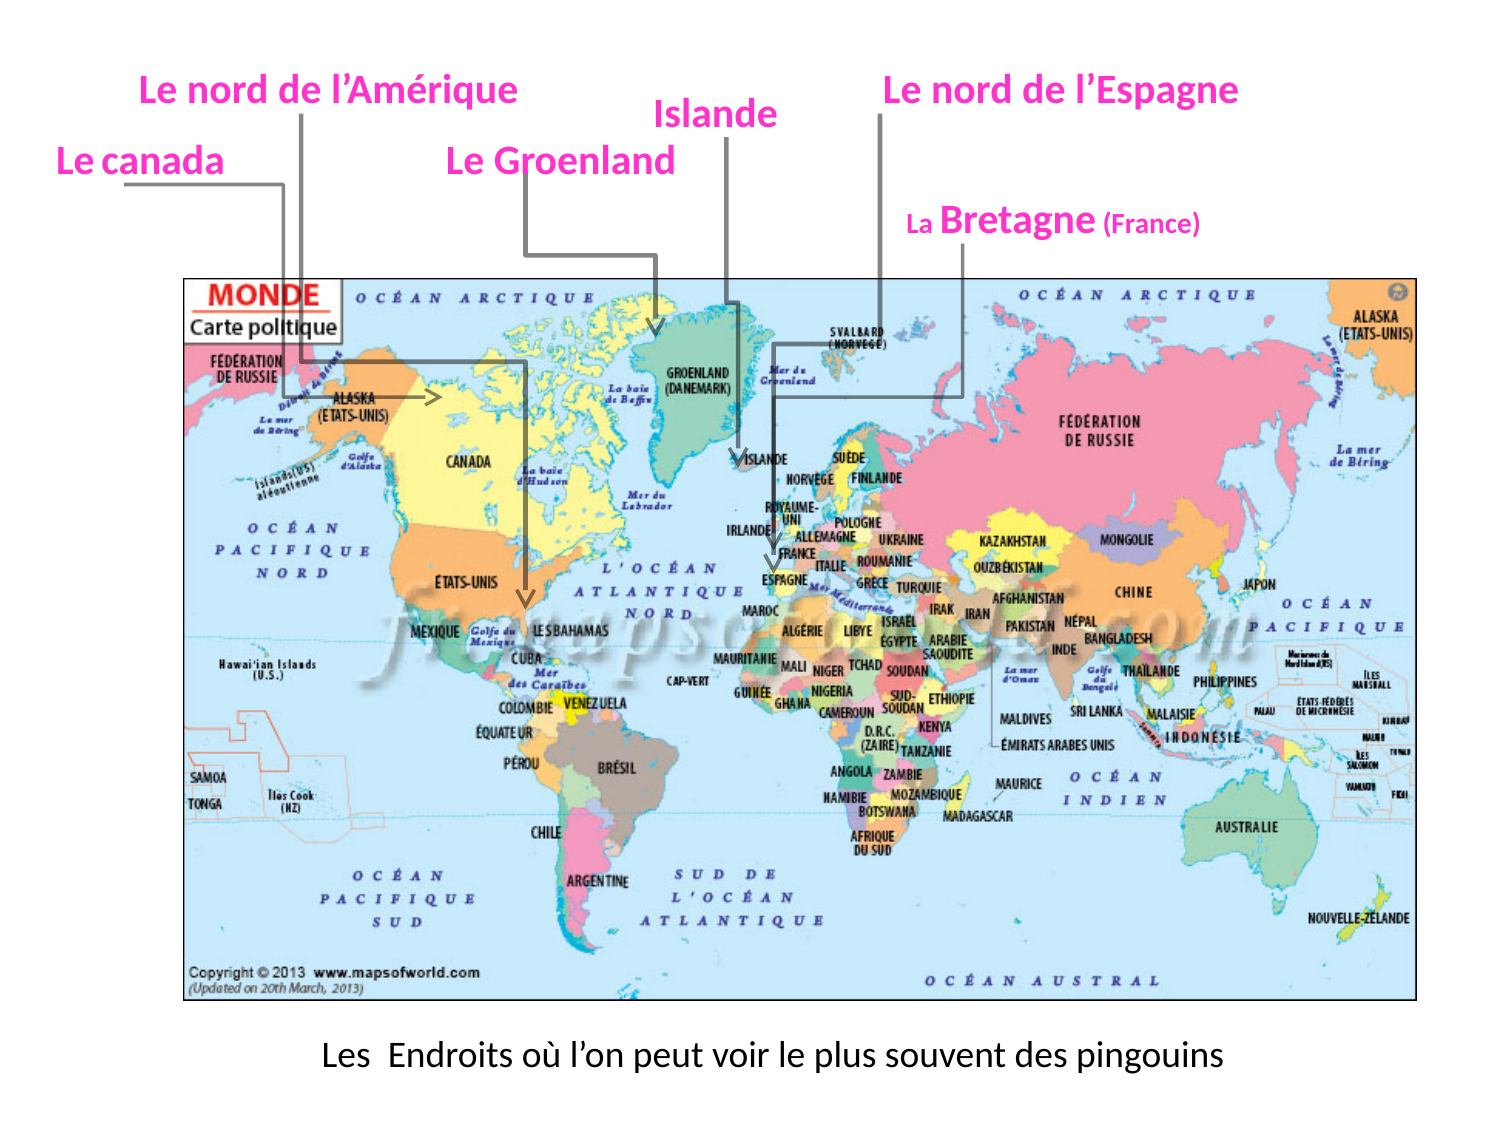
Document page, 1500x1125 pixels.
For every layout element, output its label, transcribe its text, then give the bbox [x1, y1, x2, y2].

text_box La Bretagne (France) [891, 184, 1219, 251]
text_box Le nord de l’Amérique [123, 54, 537, 121]
text_box Le Groenland [430, 125, 694, 191]
text_box Les Endroits où l’on peut voir le plus souvent des pingouins [135, 1023, 1412, 1084]
text_box Le nord de l’Espagne [868, 54, 1258, 121]
picture [183, 278, 1417, 1001]
text_box Le canada [41, 125, 243, 191]
text_box Islande [631, 78, 795, 144]
